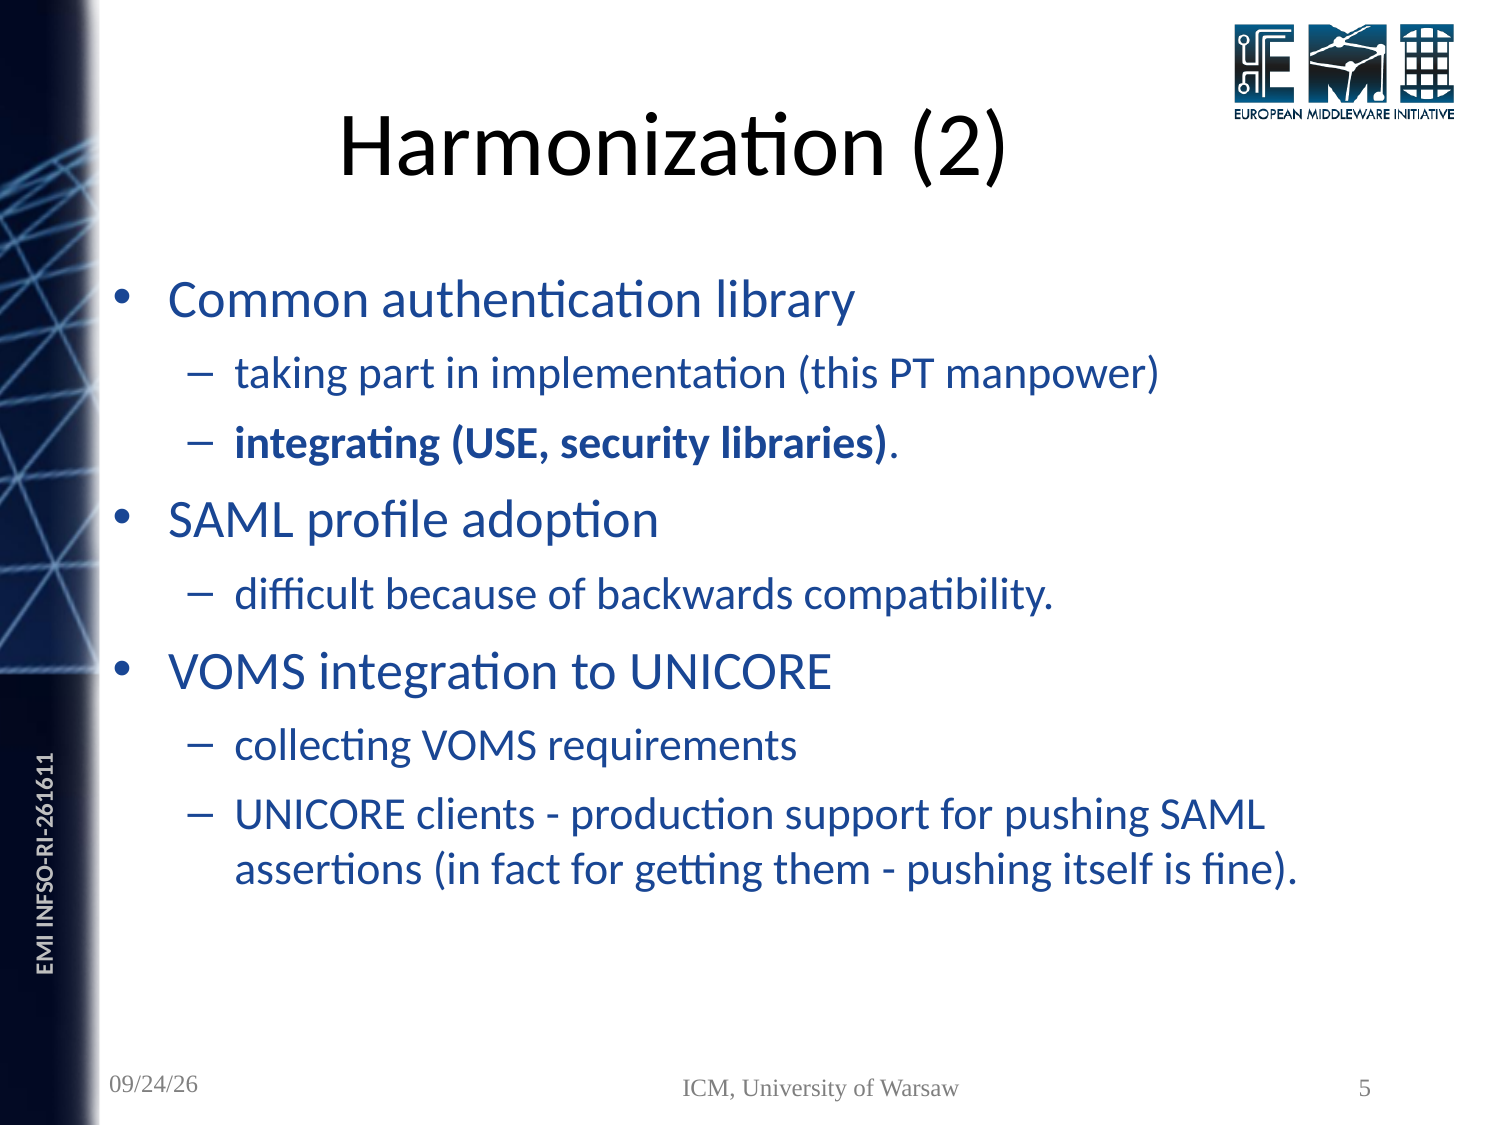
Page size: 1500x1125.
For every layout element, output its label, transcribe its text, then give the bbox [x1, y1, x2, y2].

list Common authentication library taking part in implementation (this PT manpower) integrating (USE, security libraries). SAML profile adoption difficult because of backwards compatibility. VOMS integration to UNICORE collecting VOMS requirements UNICORE clients - production support for pushing SAML assertions (in fact for getting them - pushing itself is fine). [112, 263, 1425, 991]
picture [1185, 8, 1500, 140]
title Harmonization (2) [112, 52, 1238, 226]
picture [0, 0, 111, 1125]
